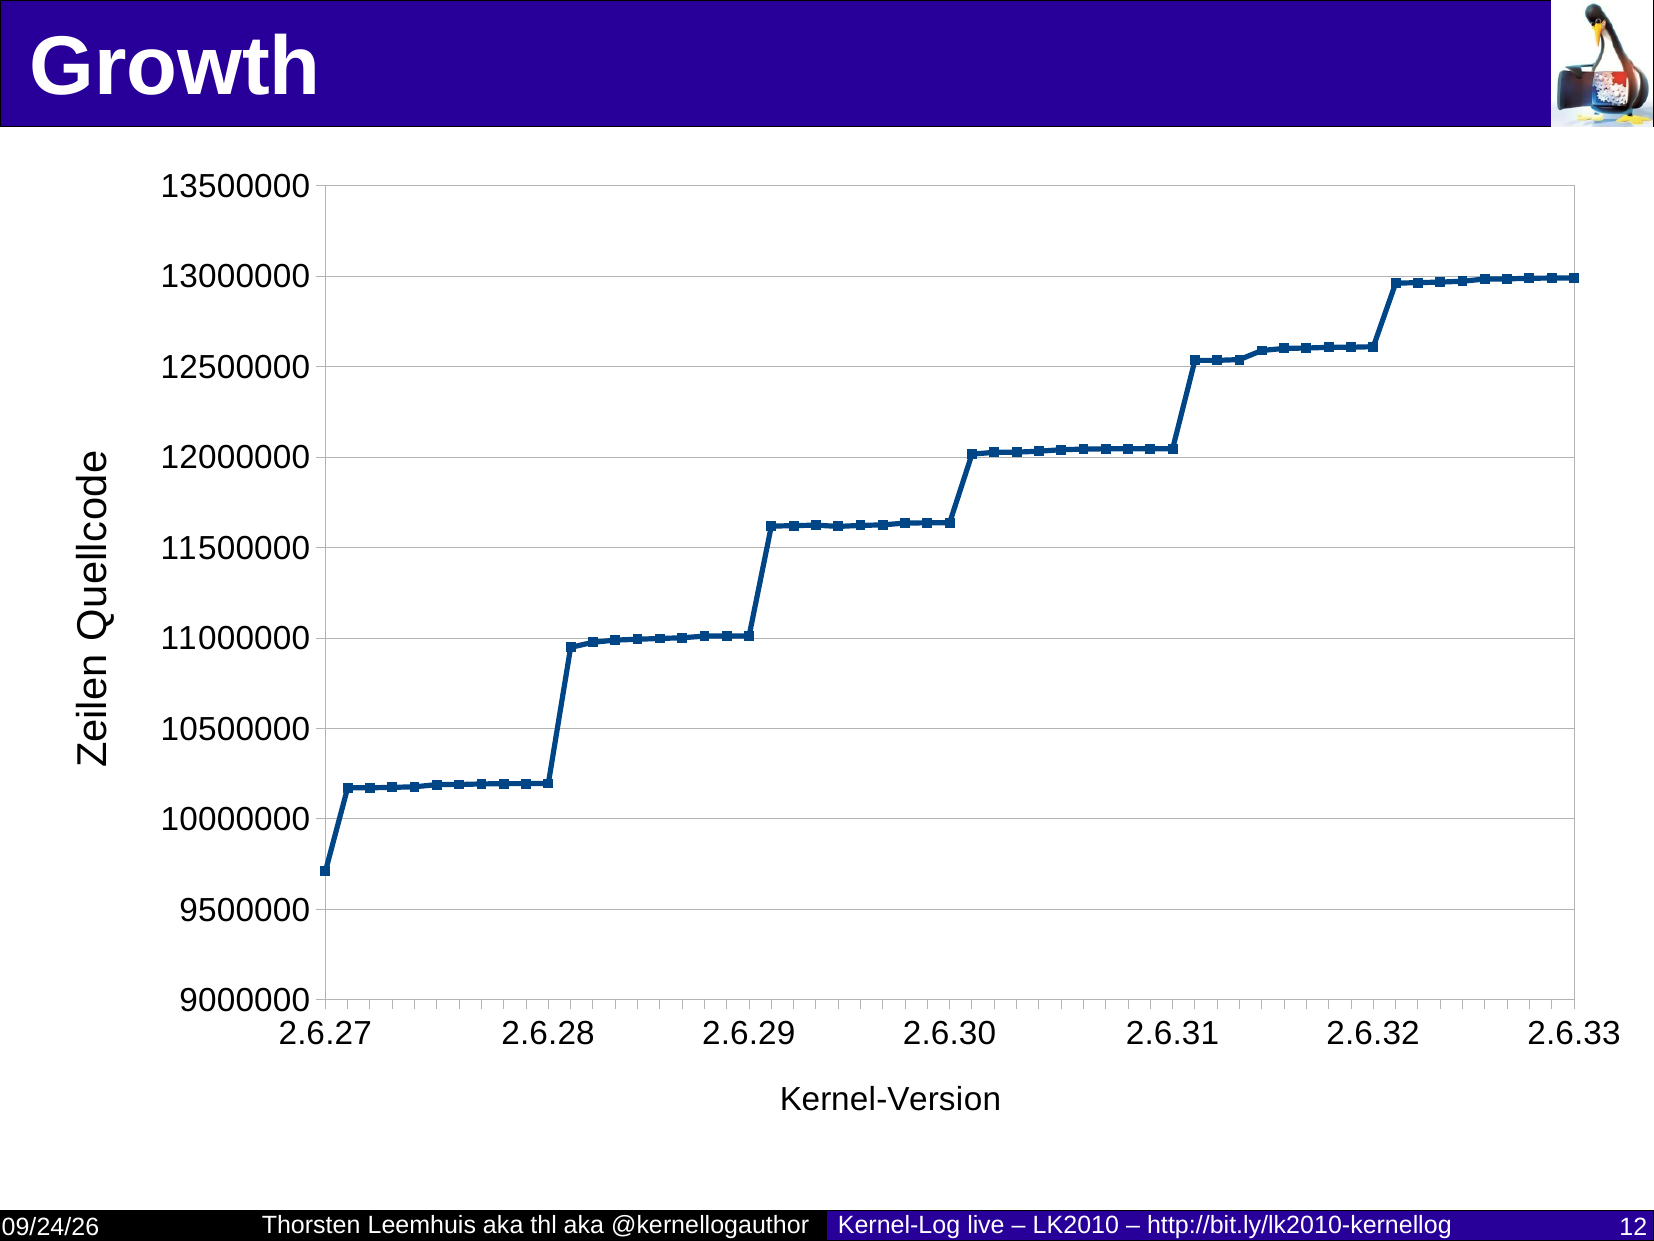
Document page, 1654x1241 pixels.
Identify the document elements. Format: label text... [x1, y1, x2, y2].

chart [29, 147, 1654, 1152]
title Growth [29, 19, 1535, 113]
picture [1551, 0, 1653, 127]
